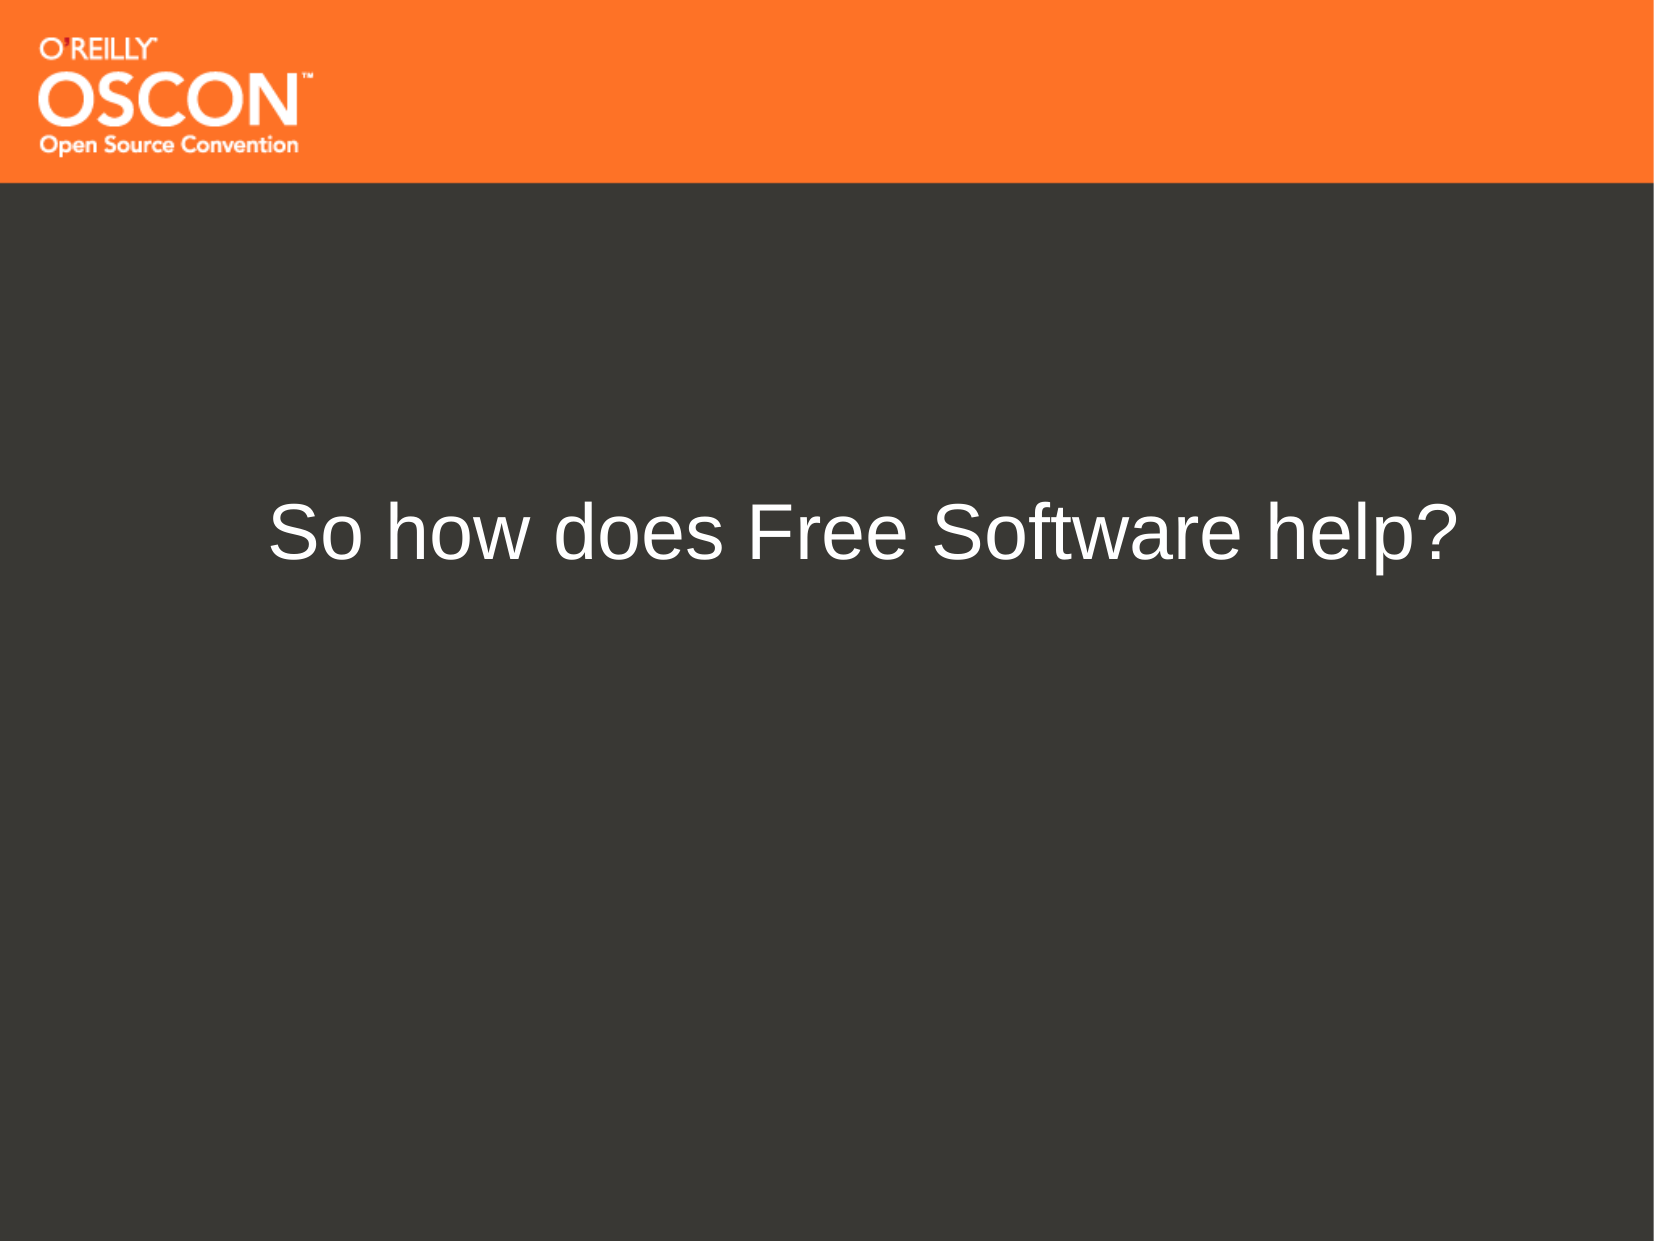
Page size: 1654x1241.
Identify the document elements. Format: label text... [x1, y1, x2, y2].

list So how does Free Software help? [37, 219, 1628, 1218]
title [356, 31, 1624, 187]
picture [0, 0, 1654, 1241]
